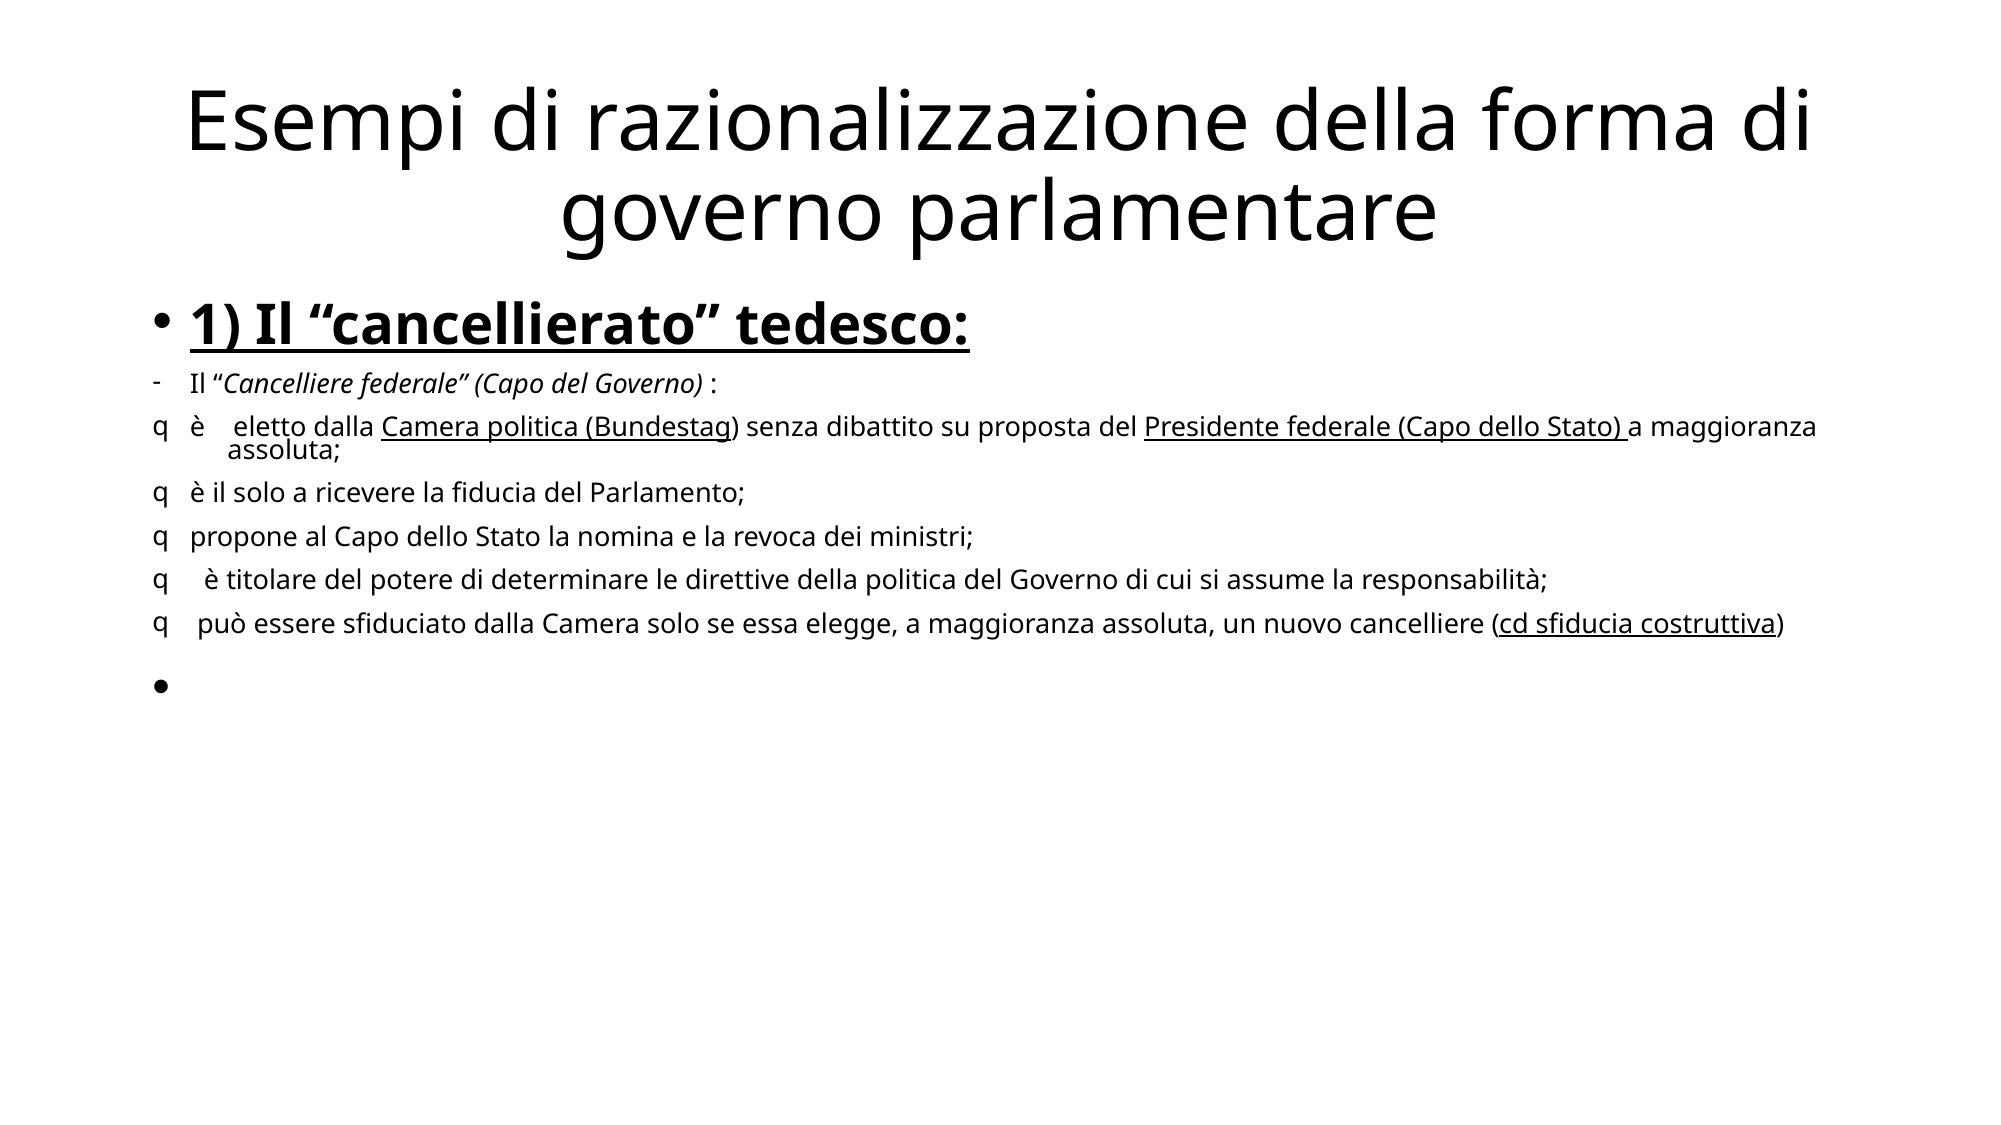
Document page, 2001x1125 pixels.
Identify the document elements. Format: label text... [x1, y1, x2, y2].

list 1) Il “cancellierato” tedesco: Il “Cancelliere federale” (Capo del Governo) : è eletto dalla Camera politica (Bundestag) senza dibattito su proposta del Presidente federale (Capo dello Stato) a maggioranza assoluta; è il solo a ricevere la fiducia del Parlamento; propone al Capo dello Stato la nomina e la revoca dei ministri; è titolare del potere di determinare le direttive della politica del Governo di cui si assume la responsabilità; può essere sfiduciato dalla Camera solo se essa elegge, a maggioranza assoluta, un nuovo cancelliere (cd sfiducia costruttiva) [137, 299, 1863, 1014]
title Esempi di razionalizzazione della forma di governo parlamentare [137, 59, 1863, 278]
